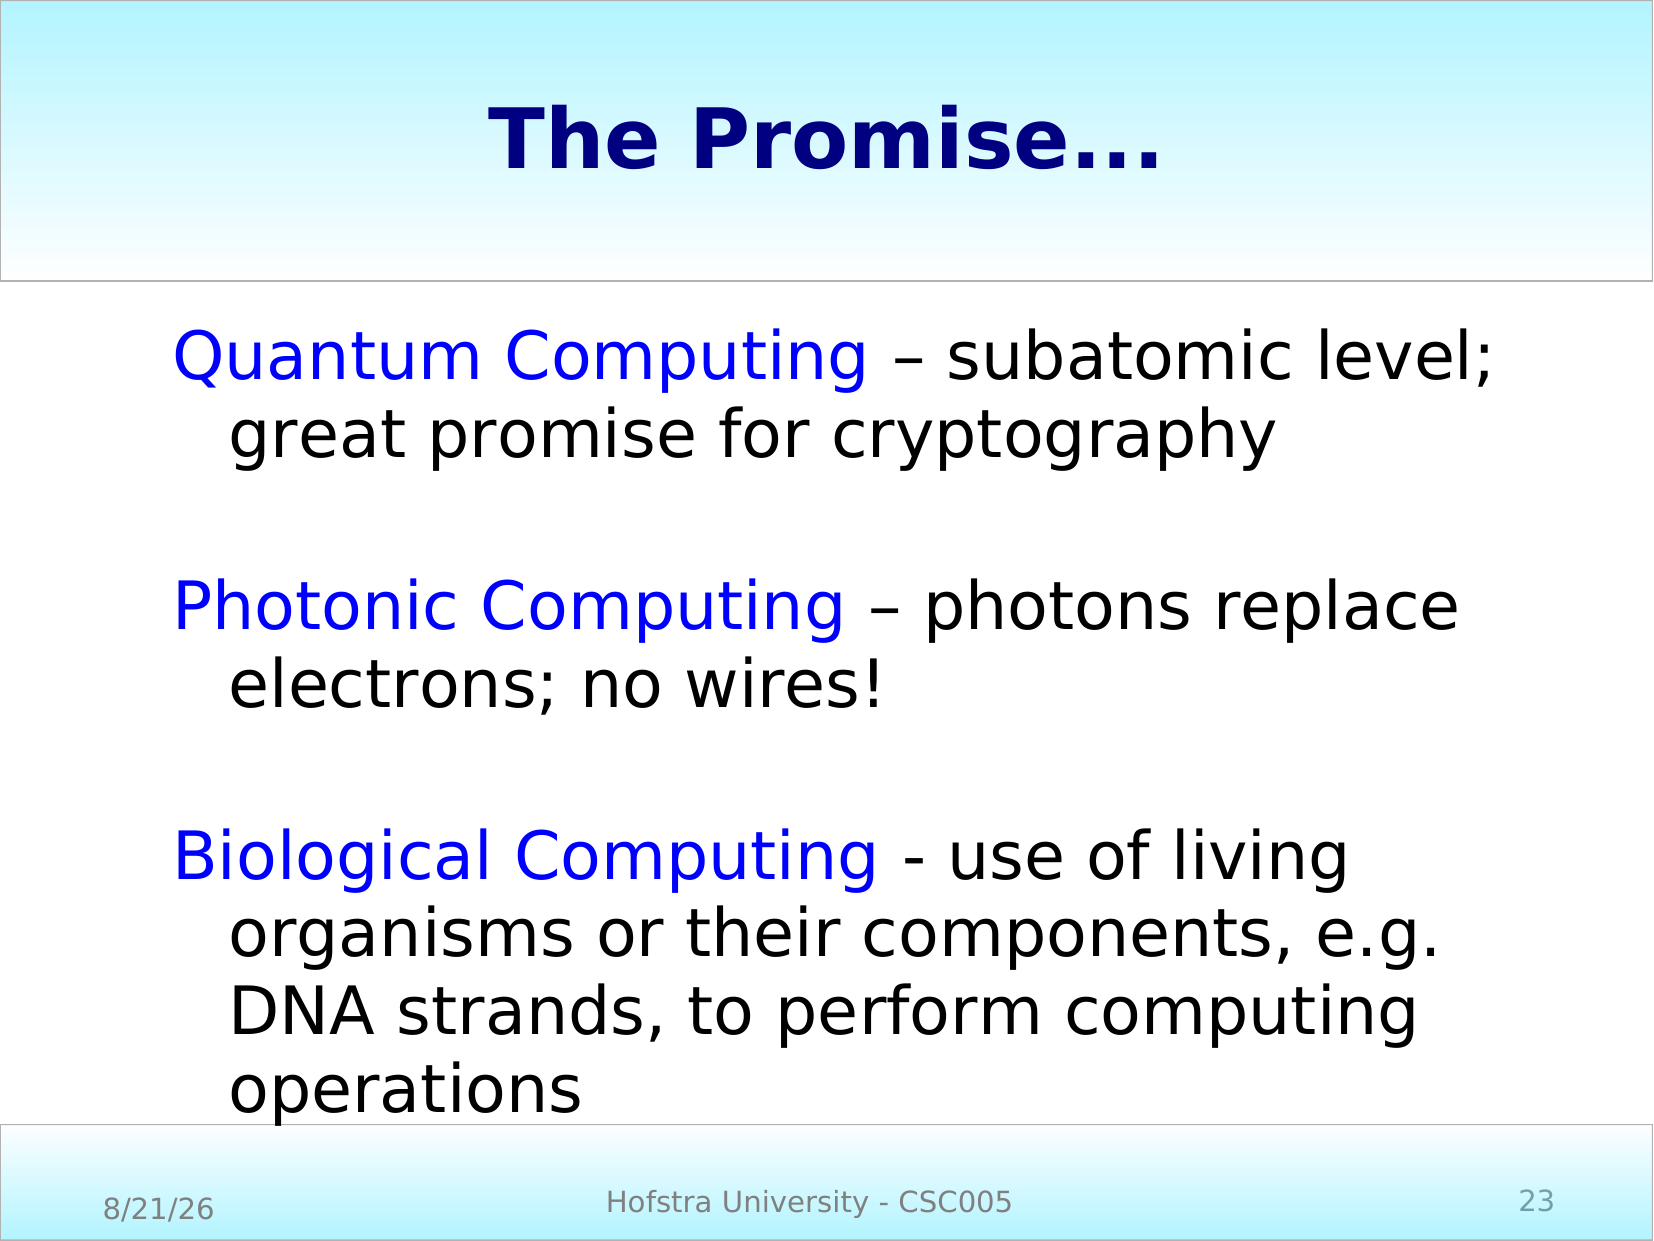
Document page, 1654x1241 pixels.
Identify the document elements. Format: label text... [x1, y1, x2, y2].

title The Promise... [78, 84, 1576, 195]
list Quantum Computing – subatomic level; great promise for cryptography Photonic Computing – photons replace electrons; no wires! Biological Computing - use of living organisms or their components, e.g. DNA strands, to perform computing operations [172, 317, 1578, 1129]
